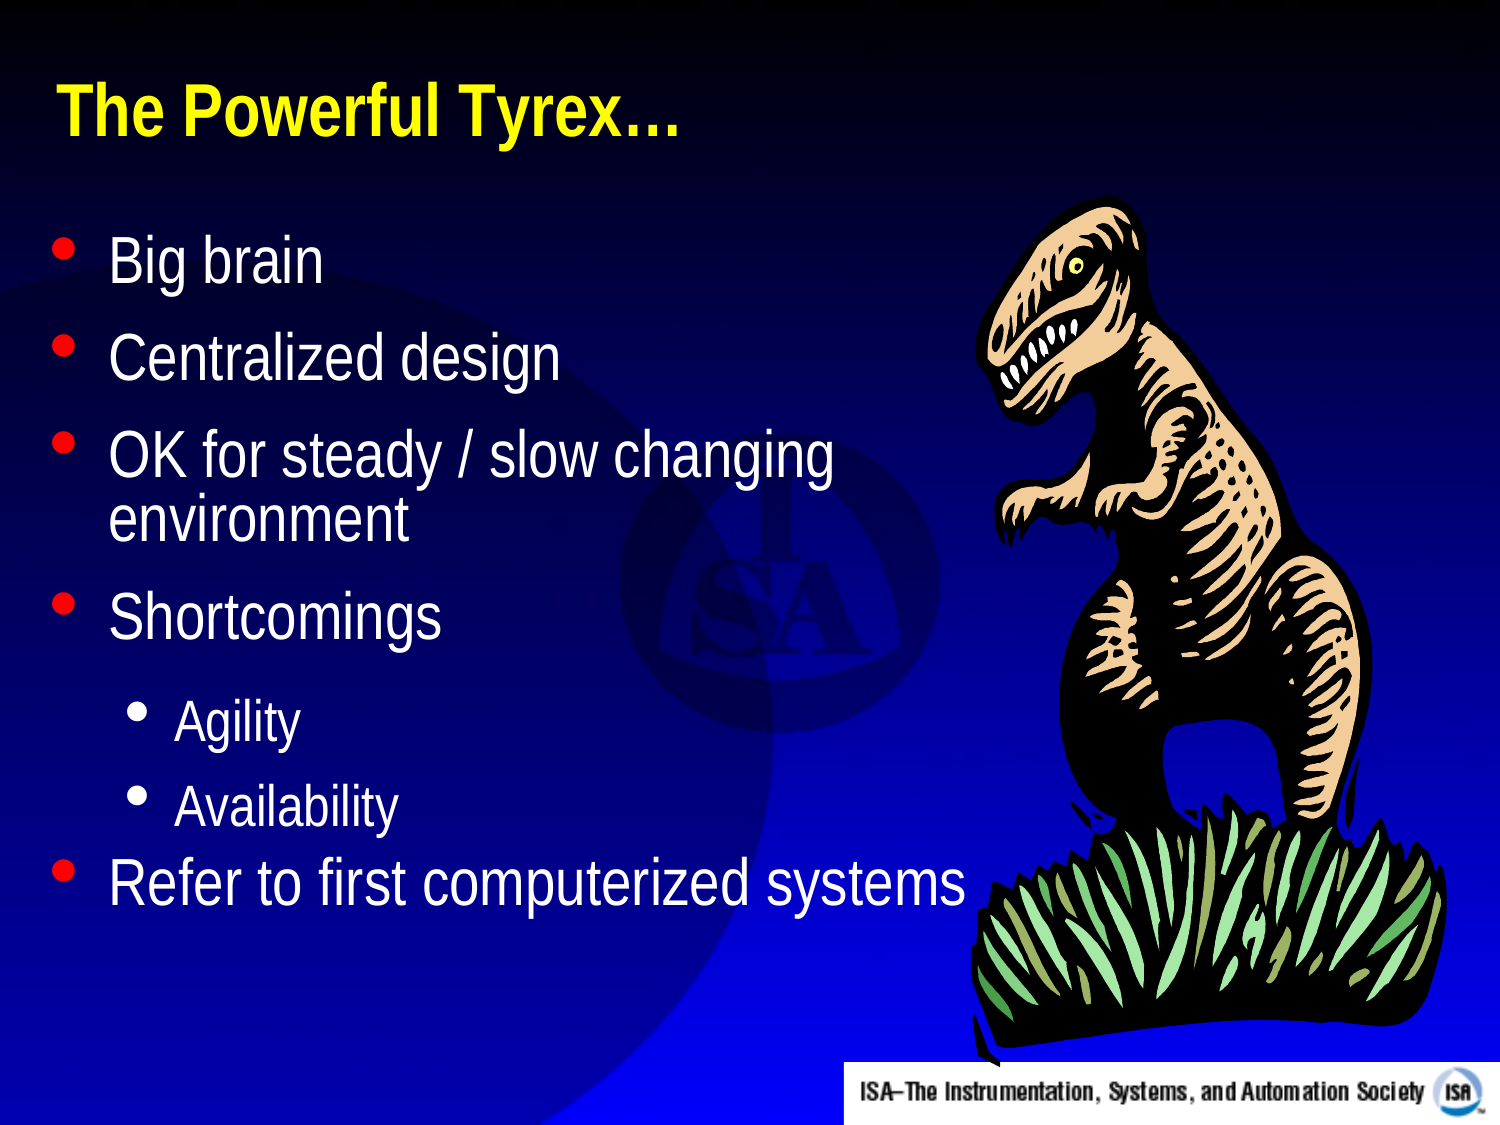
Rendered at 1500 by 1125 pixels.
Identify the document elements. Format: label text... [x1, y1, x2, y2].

title The Powerful Tyrex… [41, 12, 1463, 201]
list Big brain Centralized design OK for steady / slow changing environment Shortcomings Agility Availability Refer to first computerized systems [37, 224, 1003, 1090]
picture [0, 0, 1500, 1125]
